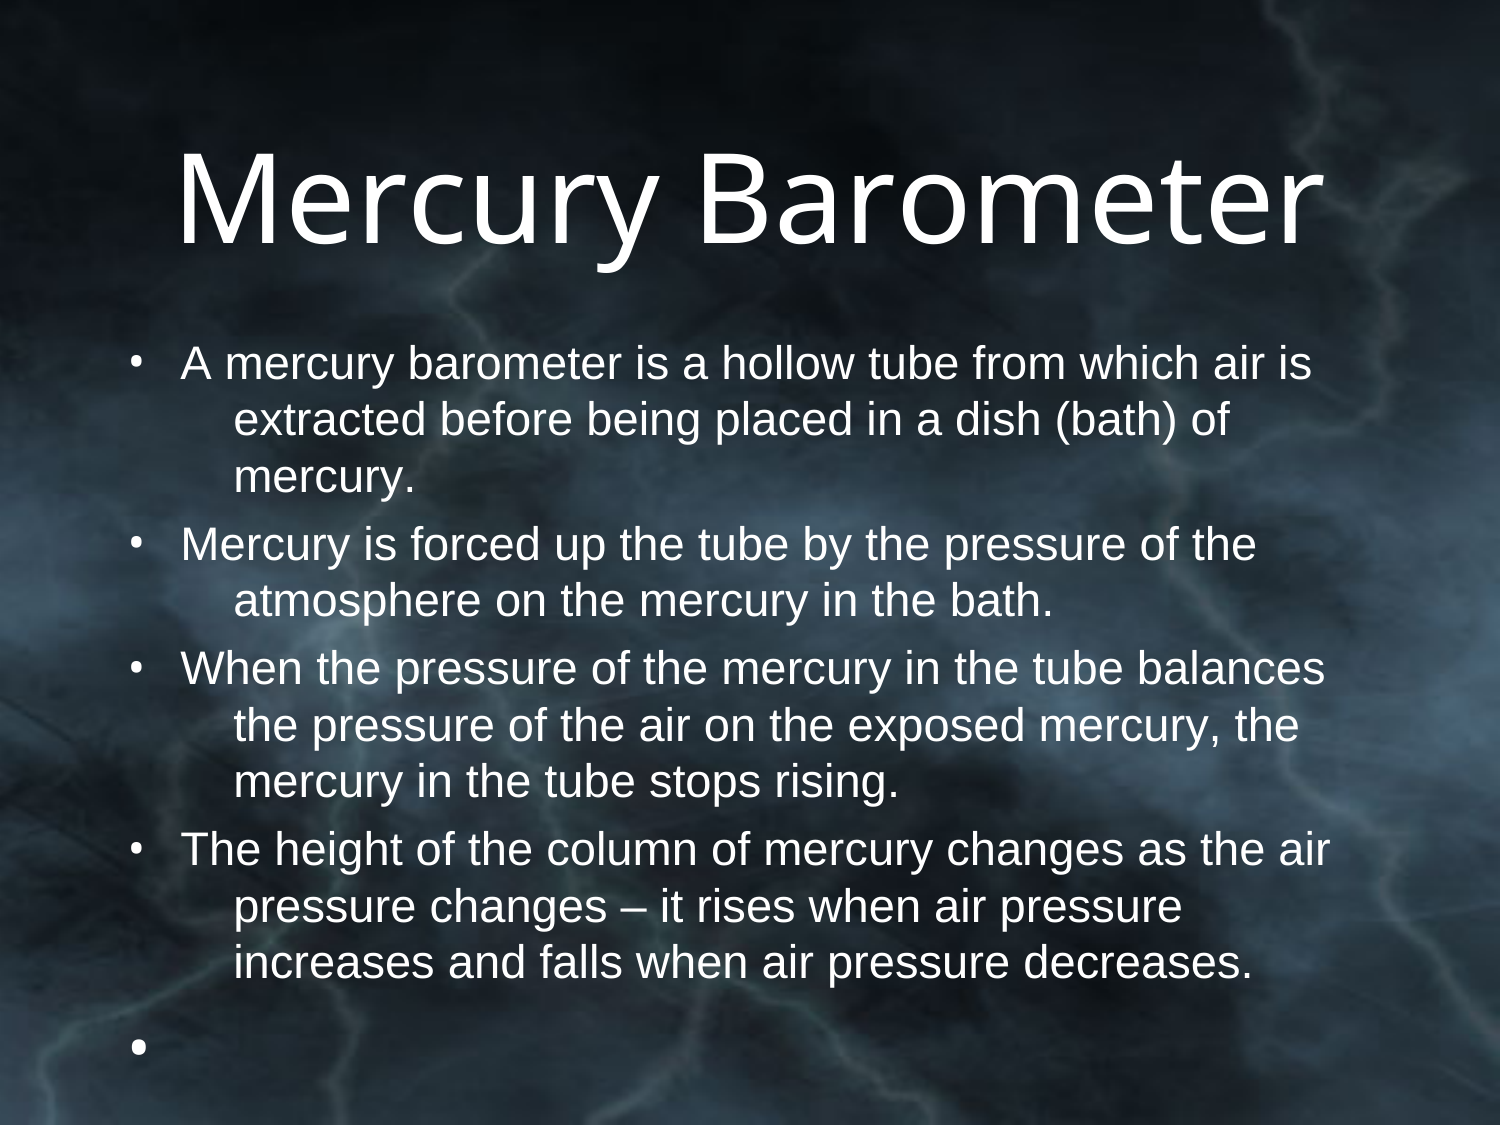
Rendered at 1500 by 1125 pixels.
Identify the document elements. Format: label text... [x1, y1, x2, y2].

title Mercury Barometer [112, 99, 1388, 288]
list A mercury barometer is a hollow tube from which air is extracted before being placed in a dish (bath) of mercury. Mercury is forced up the tube by the pressure of the atmosphere on the mercury in the bath. When the pressure of the mercury in the tube balances the pressure of the air on the exposed mercury, the mercury in the tube stops rising. The height of the column of mercury changes as the air pressure changes – it rises when air pressure increases and falls when air pressure decreases. [112, 324, 1388, 1000]
